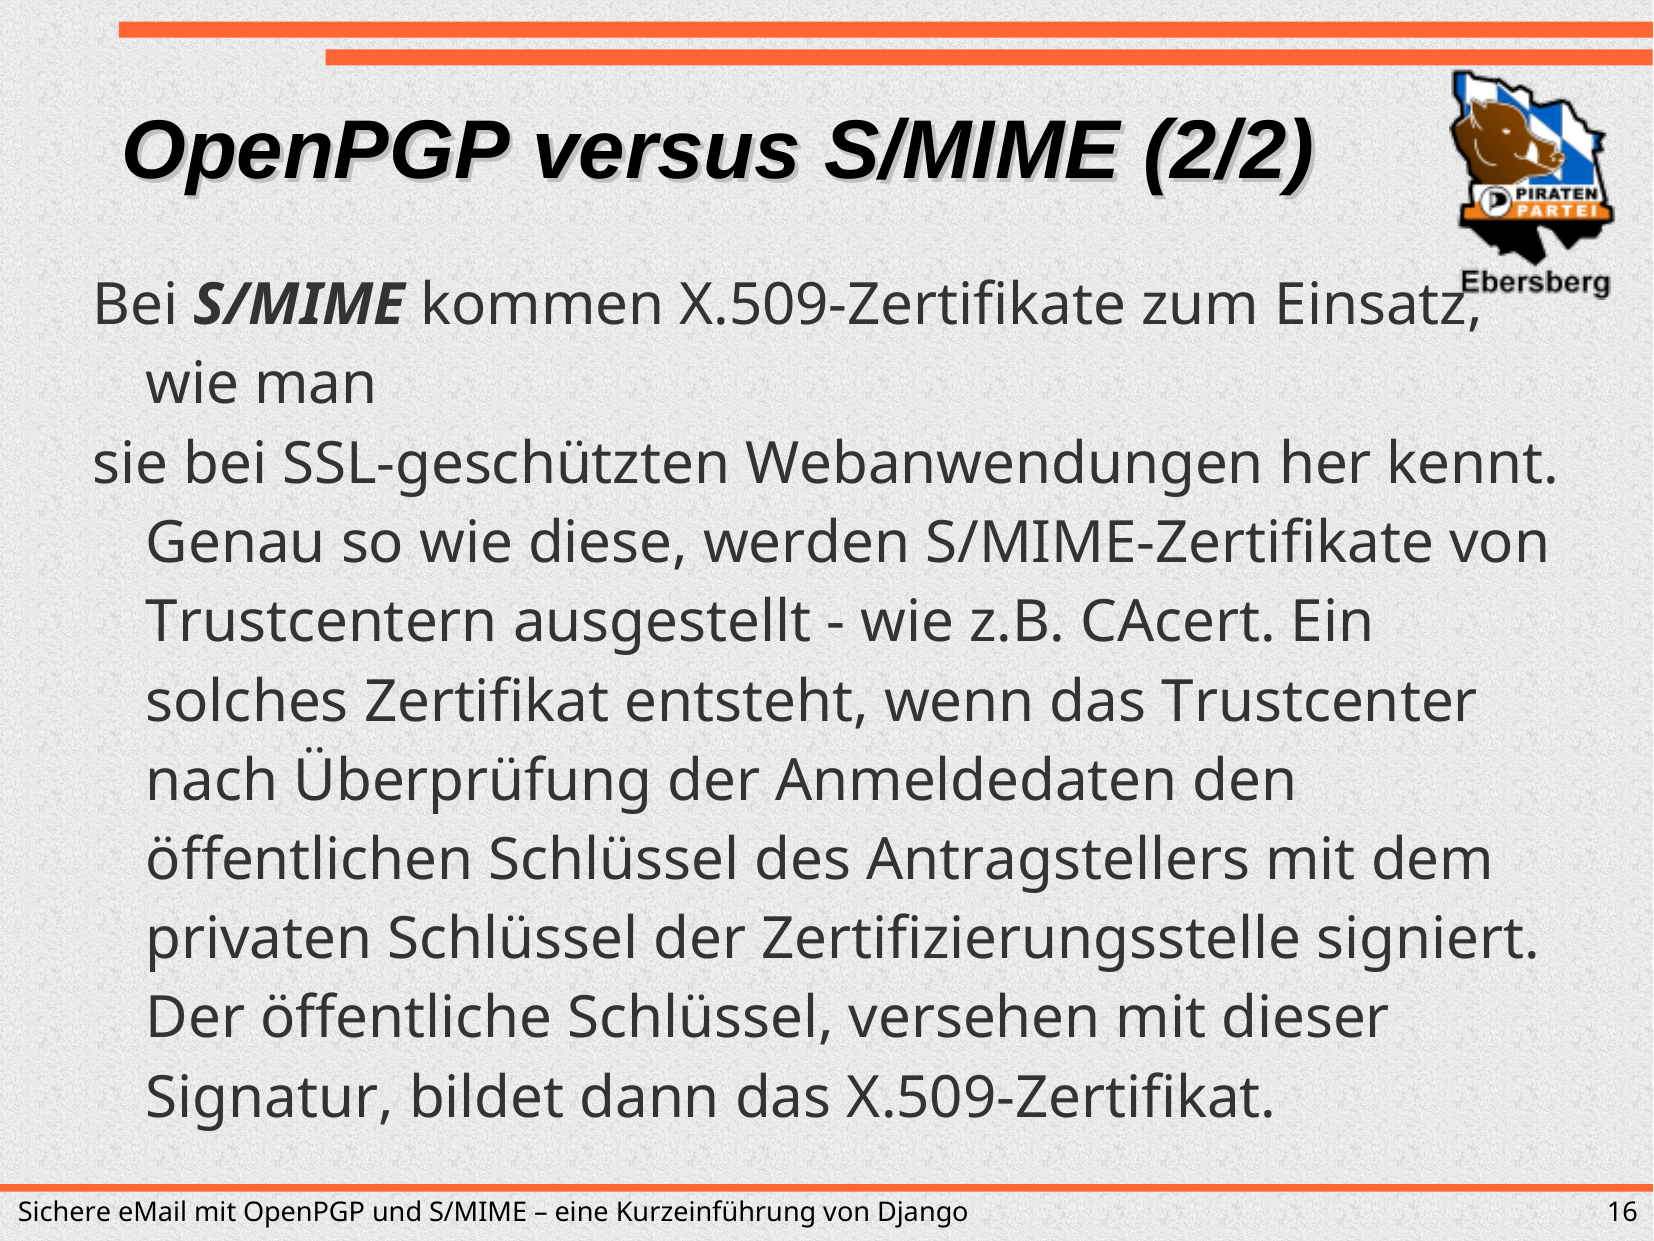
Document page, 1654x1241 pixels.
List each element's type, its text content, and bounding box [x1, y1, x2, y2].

list Bei S/MIME kommen X.509-Zertifikate zum Einsatz, wie man sie bei SSL-geschützten Webanwendungen her kennt. Genau so wie diese, werden S/MIME-Zertifikate von Trustcentern ausgestellt - wie z.B. CAcert. Ein solches Zertifikat entsteht, wenn das Trustcenter nach Überprüfung der Anmeldedaten den öffentlichen Schlüssel des Antragstellers mit dem privaten Schlüssel der Zertifizierungsstelle signiert. Der öffentliche Schlüssel, versehen mit dieser Signatur, bildet dann das X.509-Zertifikat. [75, 262, 1567, 1073]
title OpenPGP versus S/MIME (2/2) [121, 46, 1534, 254]
picture [0, 0, 1654, 1241]
